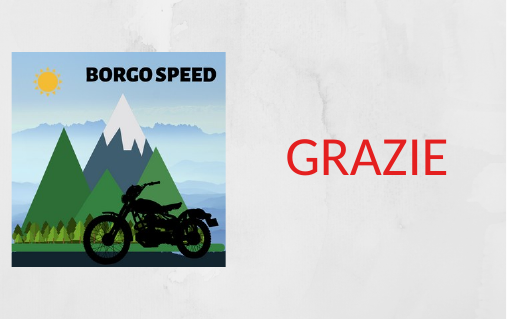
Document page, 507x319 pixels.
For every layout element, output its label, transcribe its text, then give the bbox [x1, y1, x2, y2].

picture [0, 0, 507, 319]
title GRAZIE [257, 117, 476, 187]
text_box [11, 52, 226, 267]
